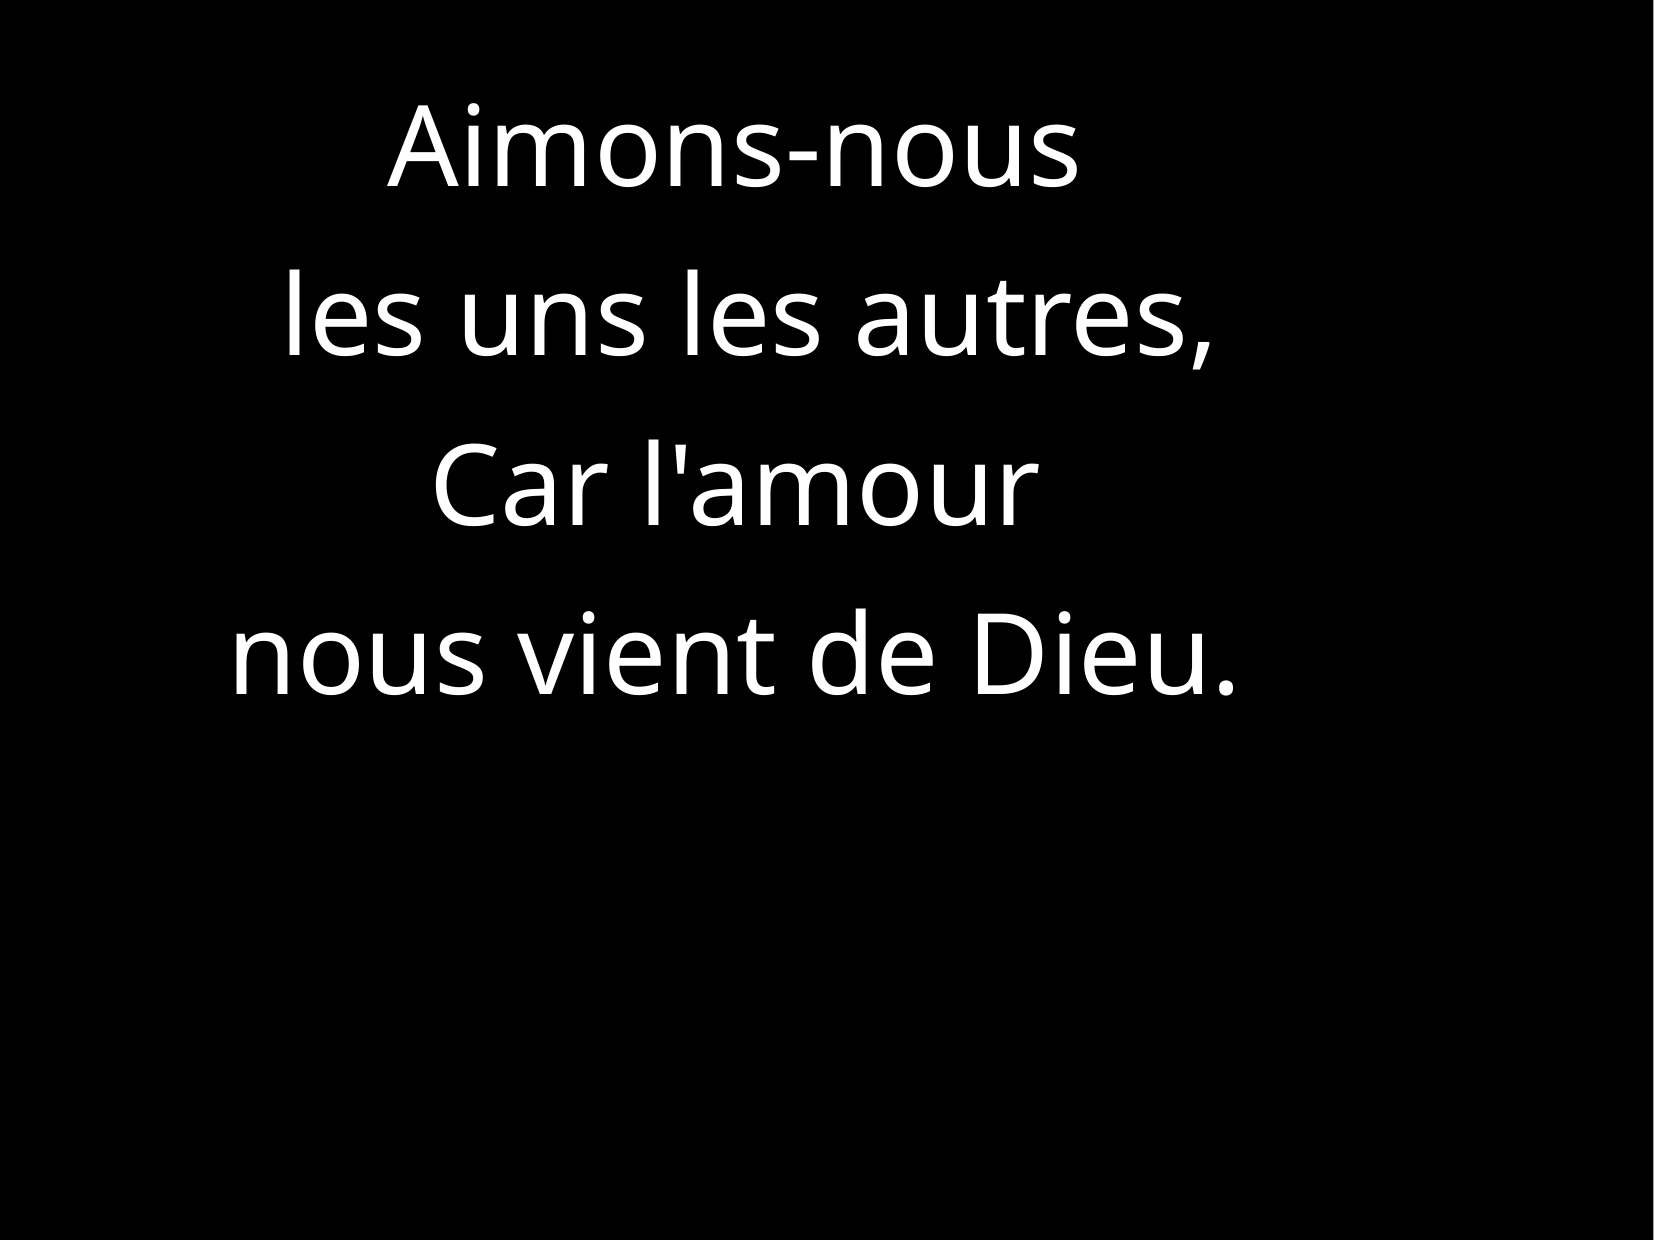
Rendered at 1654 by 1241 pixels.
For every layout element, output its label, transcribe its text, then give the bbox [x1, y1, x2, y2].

text_box Aimons-nous les uns les autres, Car l'amour nous vient de Dieu. [75, 66, 1426, 1005]
